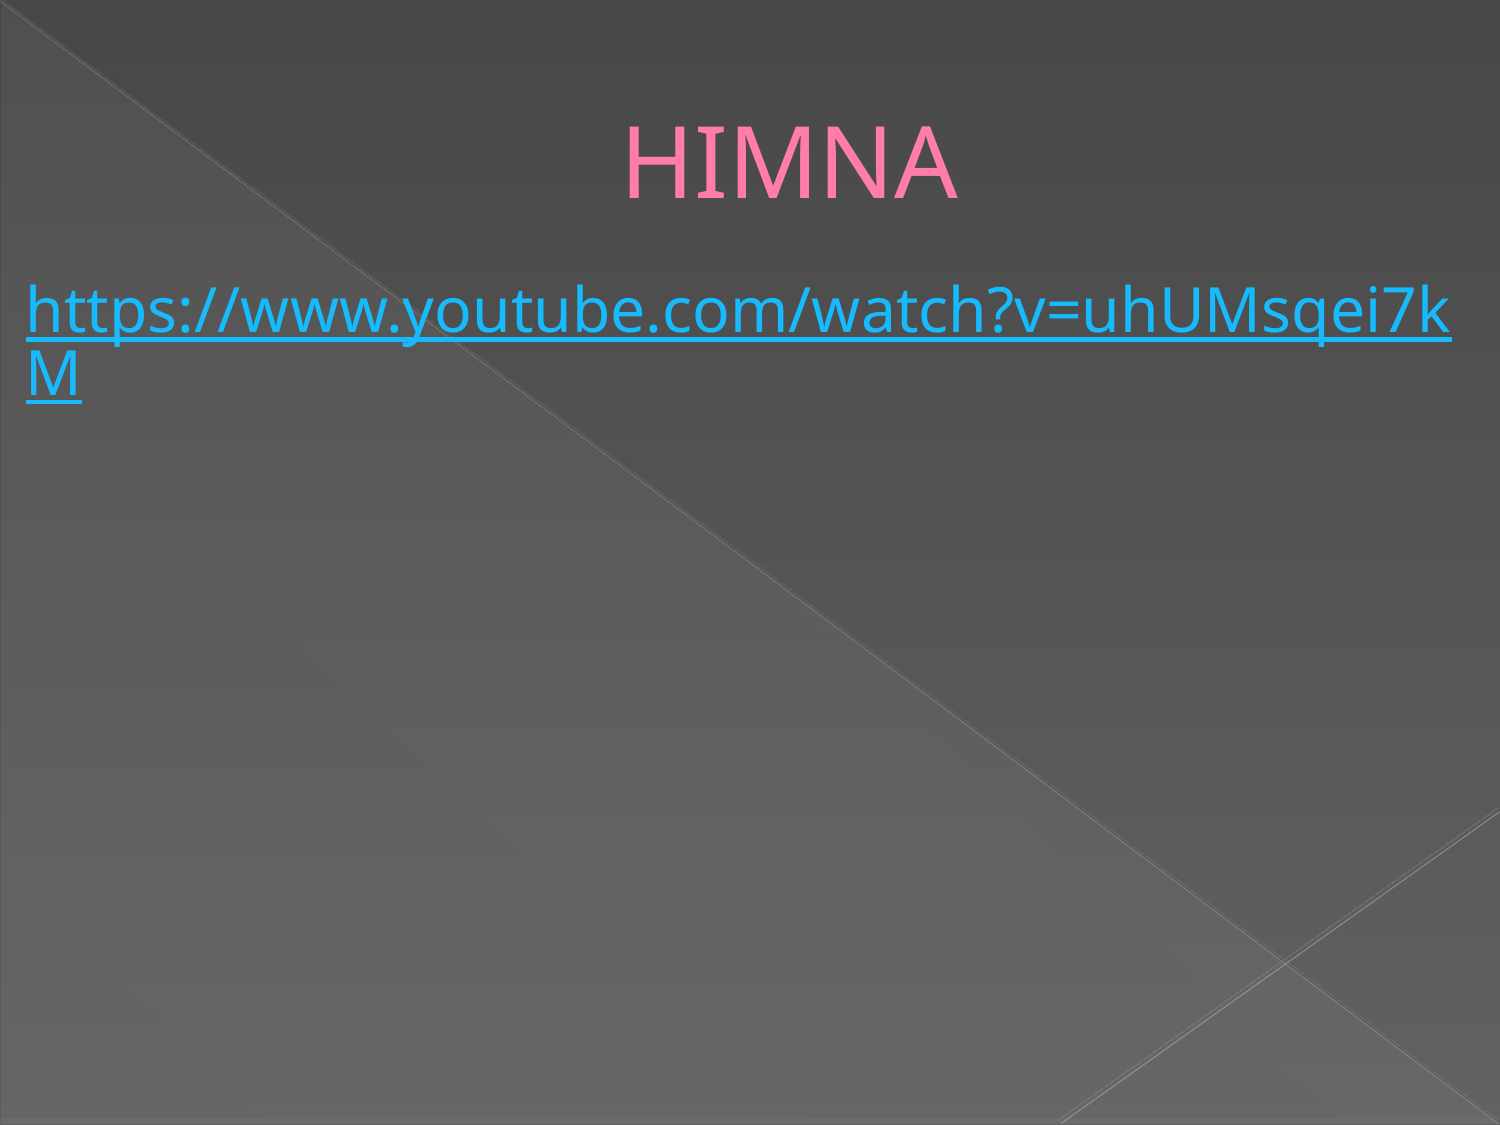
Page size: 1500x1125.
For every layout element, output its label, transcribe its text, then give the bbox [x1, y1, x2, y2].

title HIMNA [75, 43, 1425, 262]
list https://www.youtube.com/watch?v=uhUMsqei7kM [0, 262, 1500, 374]
